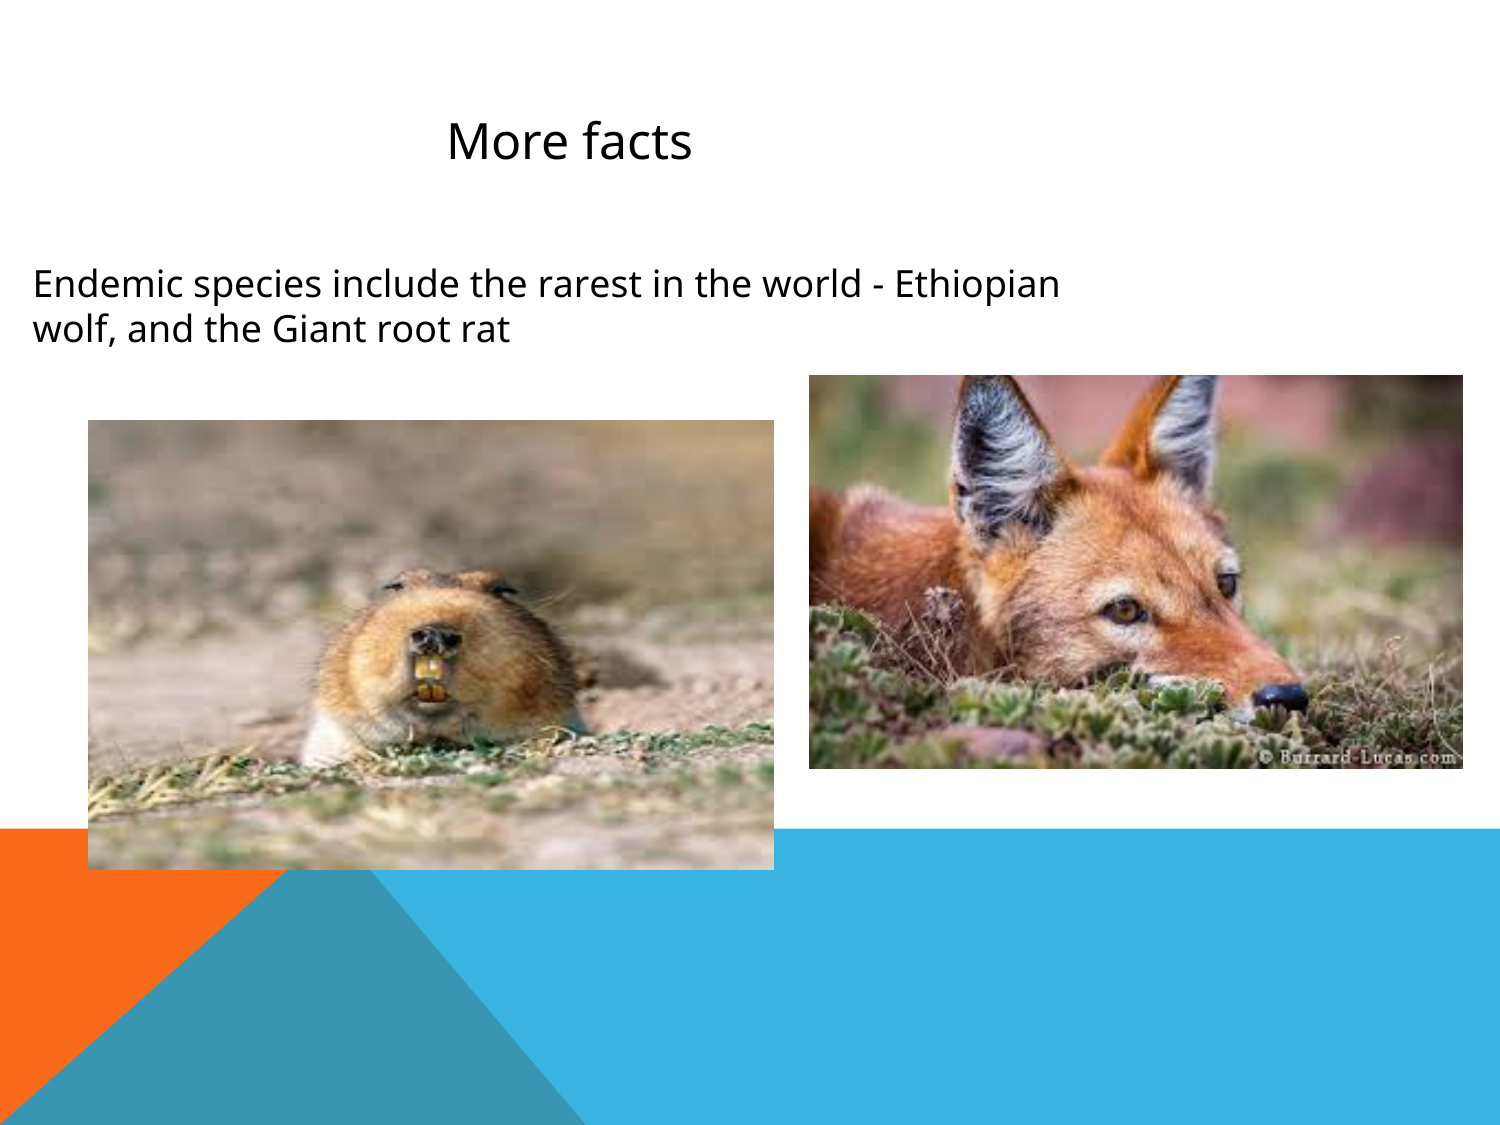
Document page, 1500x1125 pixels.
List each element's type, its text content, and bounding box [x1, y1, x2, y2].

text_box More facts [431, 101, 1412, 178]
picture [809, 375, 1463, 769]
picture [88, 420, 774, 870]
text_box Endemic species include the rarest in the world - Ethiopian wolf, and the Giant root rat [18, 253, 1094, 358]
